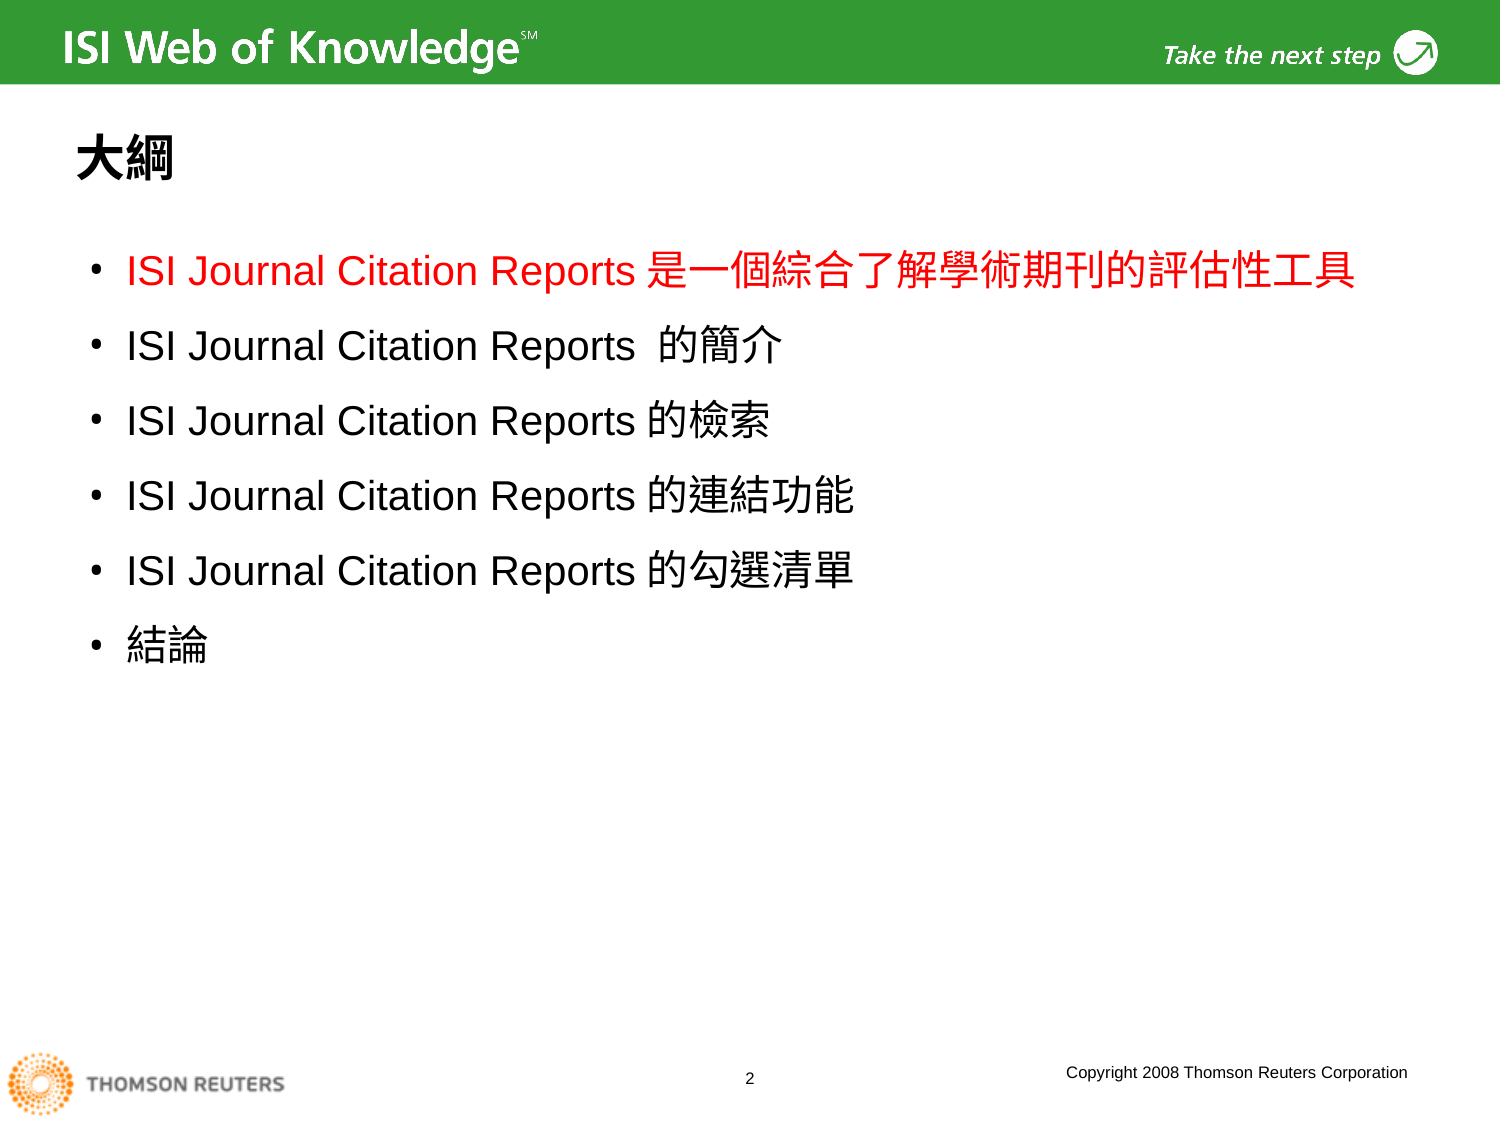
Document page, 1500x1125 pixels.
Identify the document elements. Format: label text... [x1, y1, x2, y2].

title 大綱 [75, 111, 1426, 187]
list ISI Journal Citation Reports是一個綜合了解學術期刊的評估性工具 ISI Journal Citation Reports 的簡介 ISI Journal Citation Reports的檢索 ISI Journal Citation Reports的連結功能 ISI Journal Citation Reports的勾選清單 結論 [88, 243, 1424, 1012]
